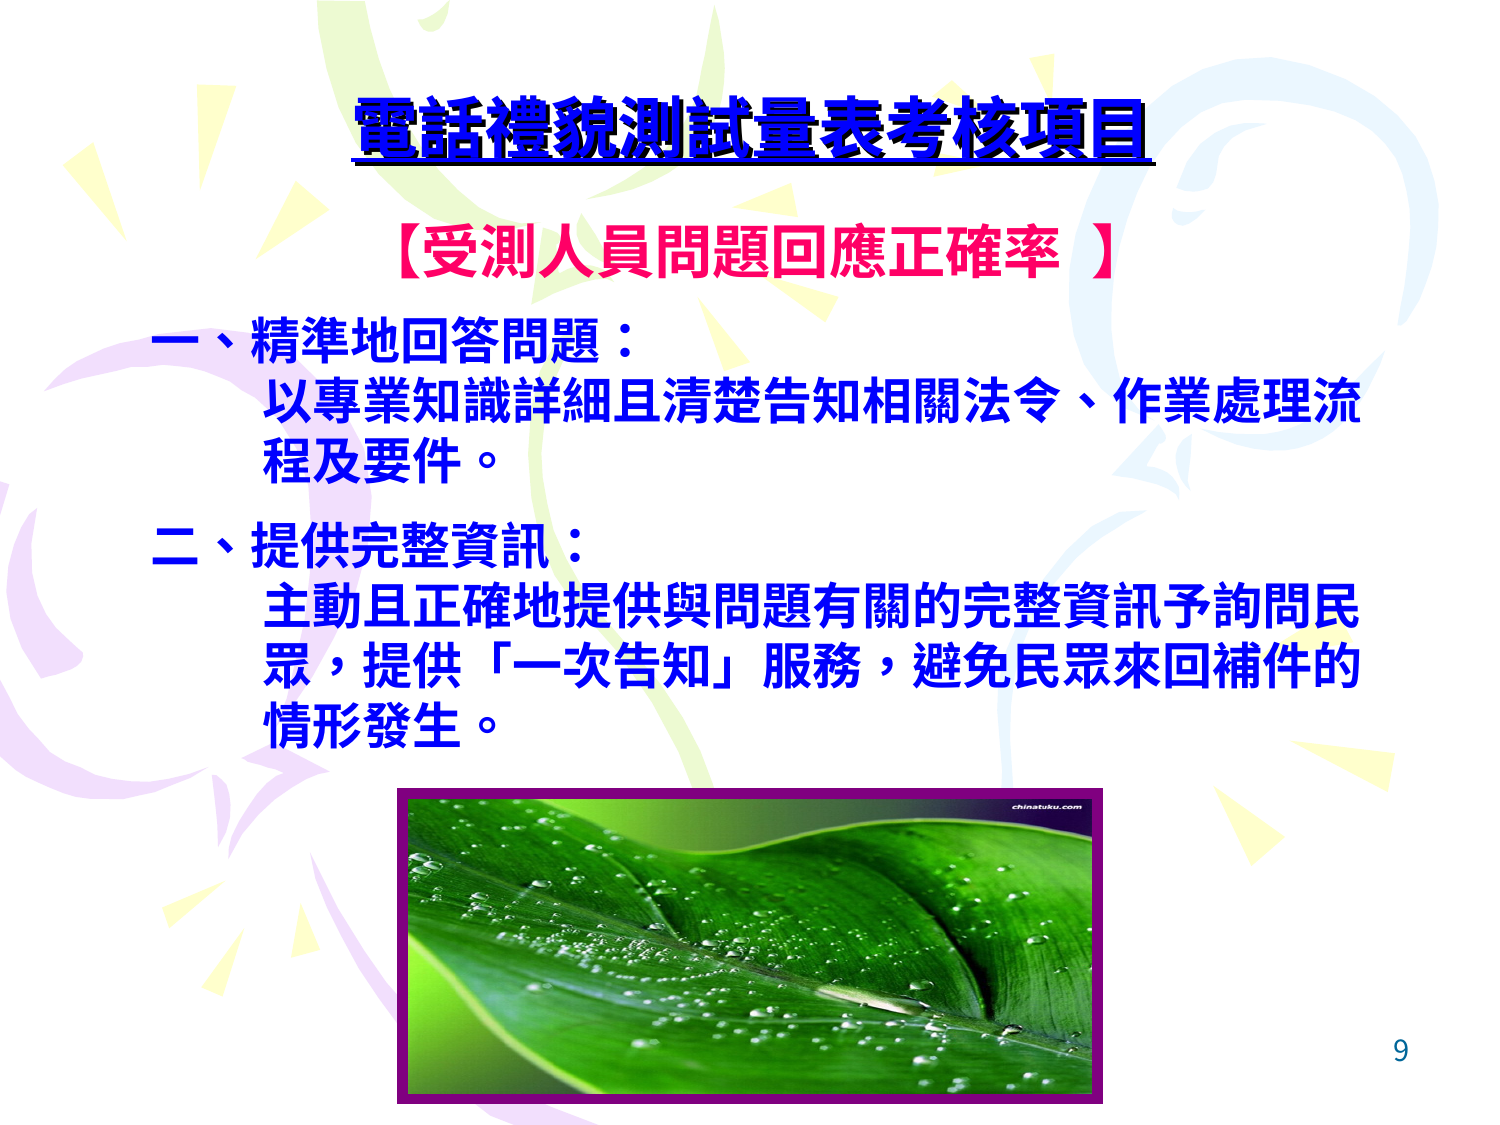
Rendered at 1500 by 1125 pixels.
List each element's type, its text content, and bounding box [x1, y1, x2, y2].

text_box 【受測人員問題回應正確率 】 [348, 207, 1194, 294]
text_box 電話禮貌測試量表考核項目 [336, 78, 1167, 174]
picture [407, 798, 1093, 1094]
text_box 一、精準地回答問題： 以專業知識詳細且清楚告知相關法令、作業處理流 程及要件。 二、提供完整資訊： 主動且正確地提供與問題有關的完整資訊予詢問民 眾，提供「一次告知」服務，避免民眾來回補件的 情形發生。 [135, 302, 1388, 823]
